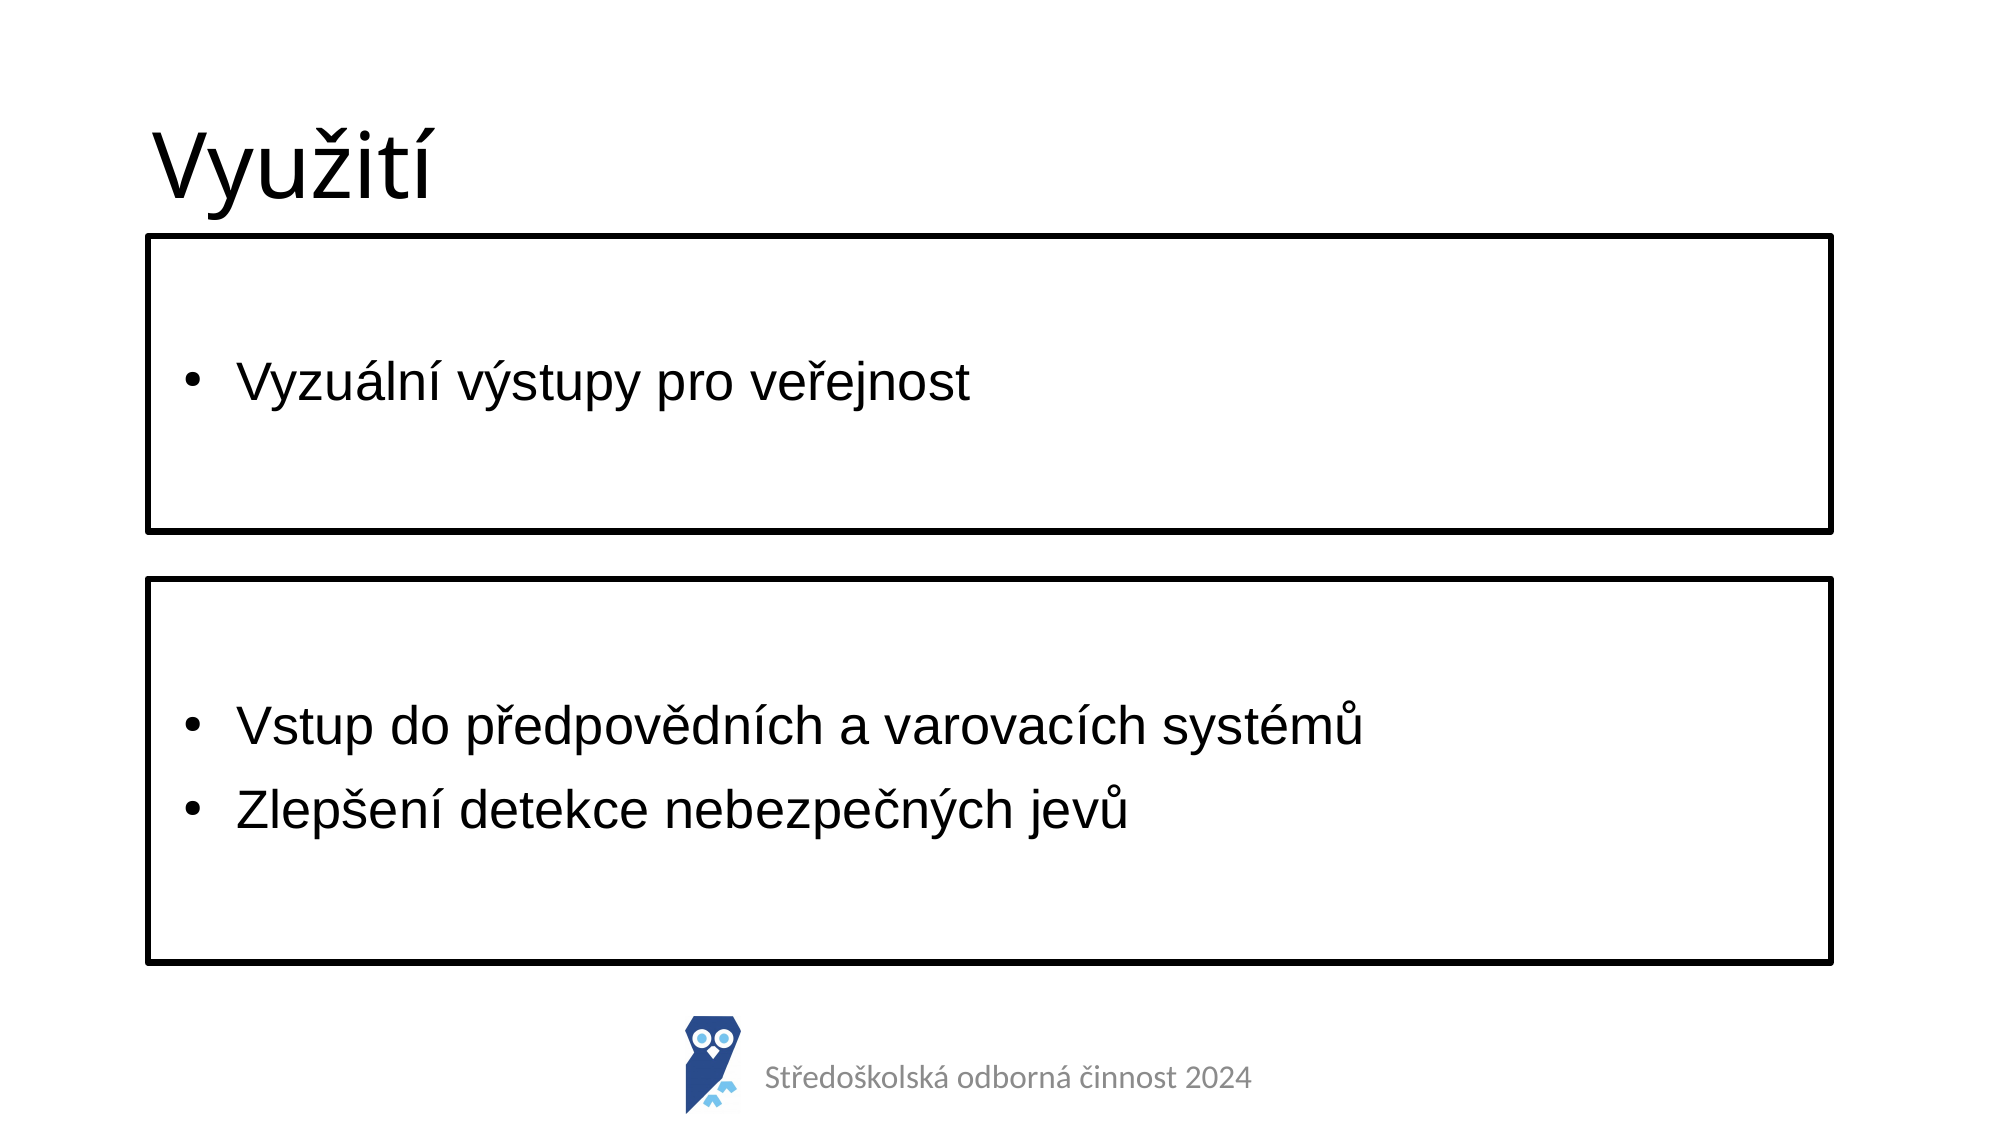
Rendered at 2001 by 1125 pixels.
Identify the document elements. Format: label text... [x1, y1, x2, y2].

text_box Vyzuální výstupy pro veřejnost [147, 236, 1831, 532]
footer Středoškolská odborná činnost 2024 [748, 1044, 1269, 1105]
picture [685, 1016, 741, 1114]
text_box Vstup do předpovědních a varovacích systémů Zlepšení detekce nebezpečných jevů [147, 578, 1831, 963]
title Využití [137, 59, 1863, 278]
